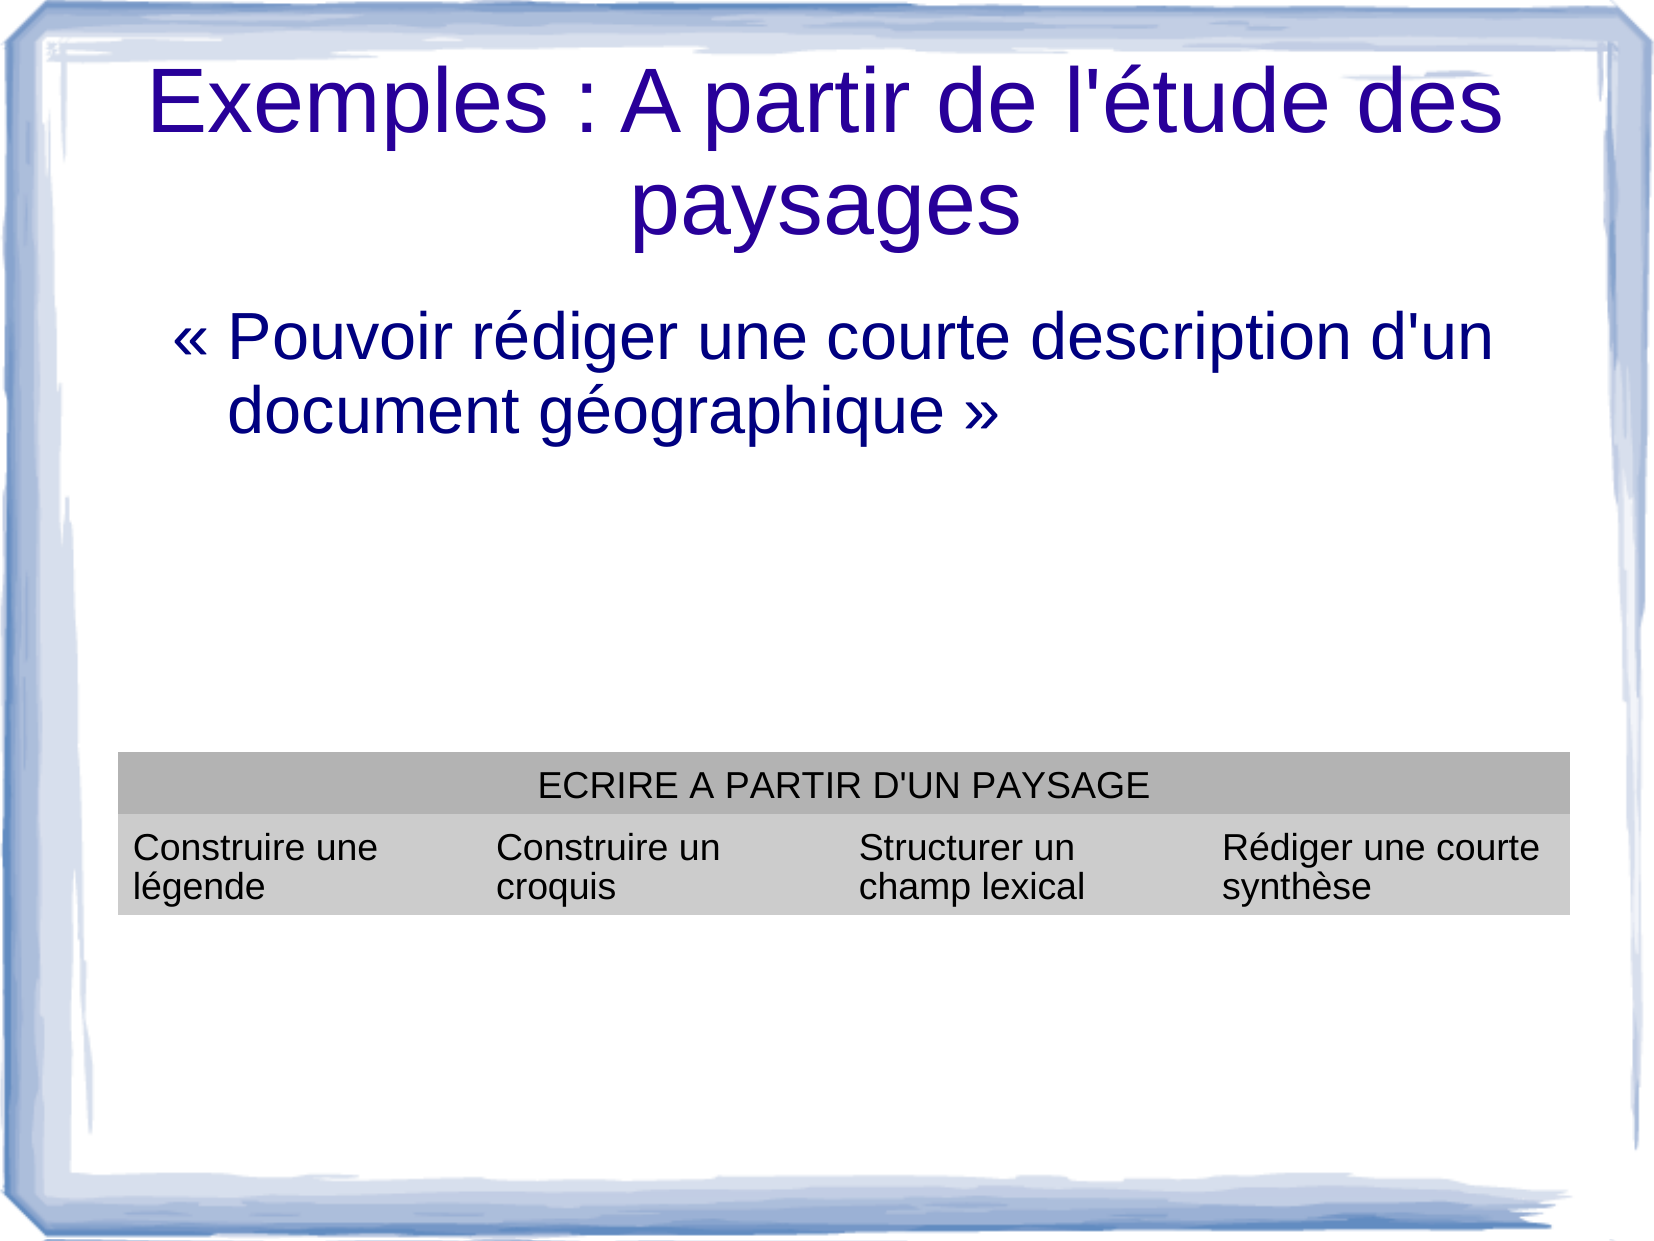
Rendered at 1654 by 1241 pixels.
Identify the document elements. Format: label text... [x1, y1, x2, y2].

title Exemples : A partir de l'étude des paysages [82, 49, 1571, 257]
picture [0, 0, 1654, 1241]
table_cell Rédiger une courte synthèse [1207, 814, 1570, 915]
list « Pouvoir rédiger une courte description d'un document géographique » [171, 295, 1624, 686]
table_header ECRIRE A PARTIR D'UN PAYSAGE [118, 752, 1570, 814]
table_cell Structurer un champ lexical [844, 814, 1207, 915]
table_cell Construire un croquis [481, 814, 844, 915]
table_cell Construire une légende [118, 814, 481, 915]
